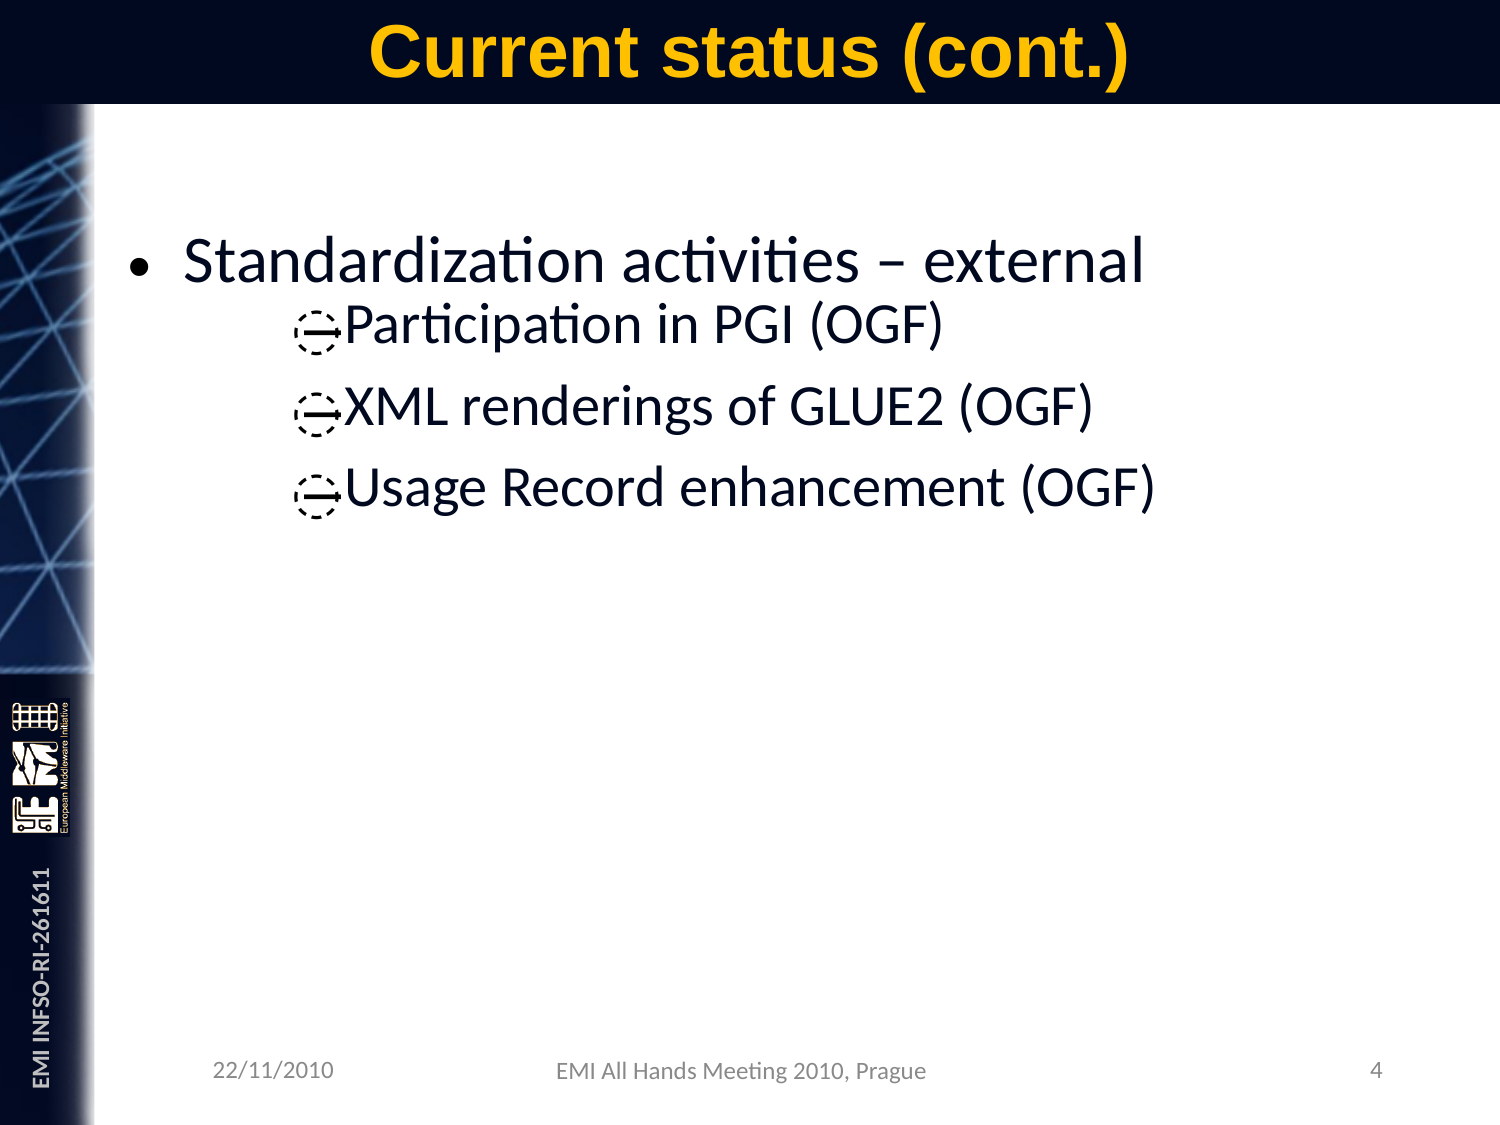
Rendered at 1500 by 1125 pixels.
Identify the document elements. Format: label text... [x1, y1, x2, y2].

text_box <number> [1354, 1042, 1424, 1103]
picture [0, 104, 106, 1125]
title Current status (cont.) [0, 0, 1500, 104]
list Standardization activities – external Participation in PGI (OGF) XML renderings of GLUE2 (OGF) Usage Record enhancement (OGF) [112, 224, 1426, 1013]
